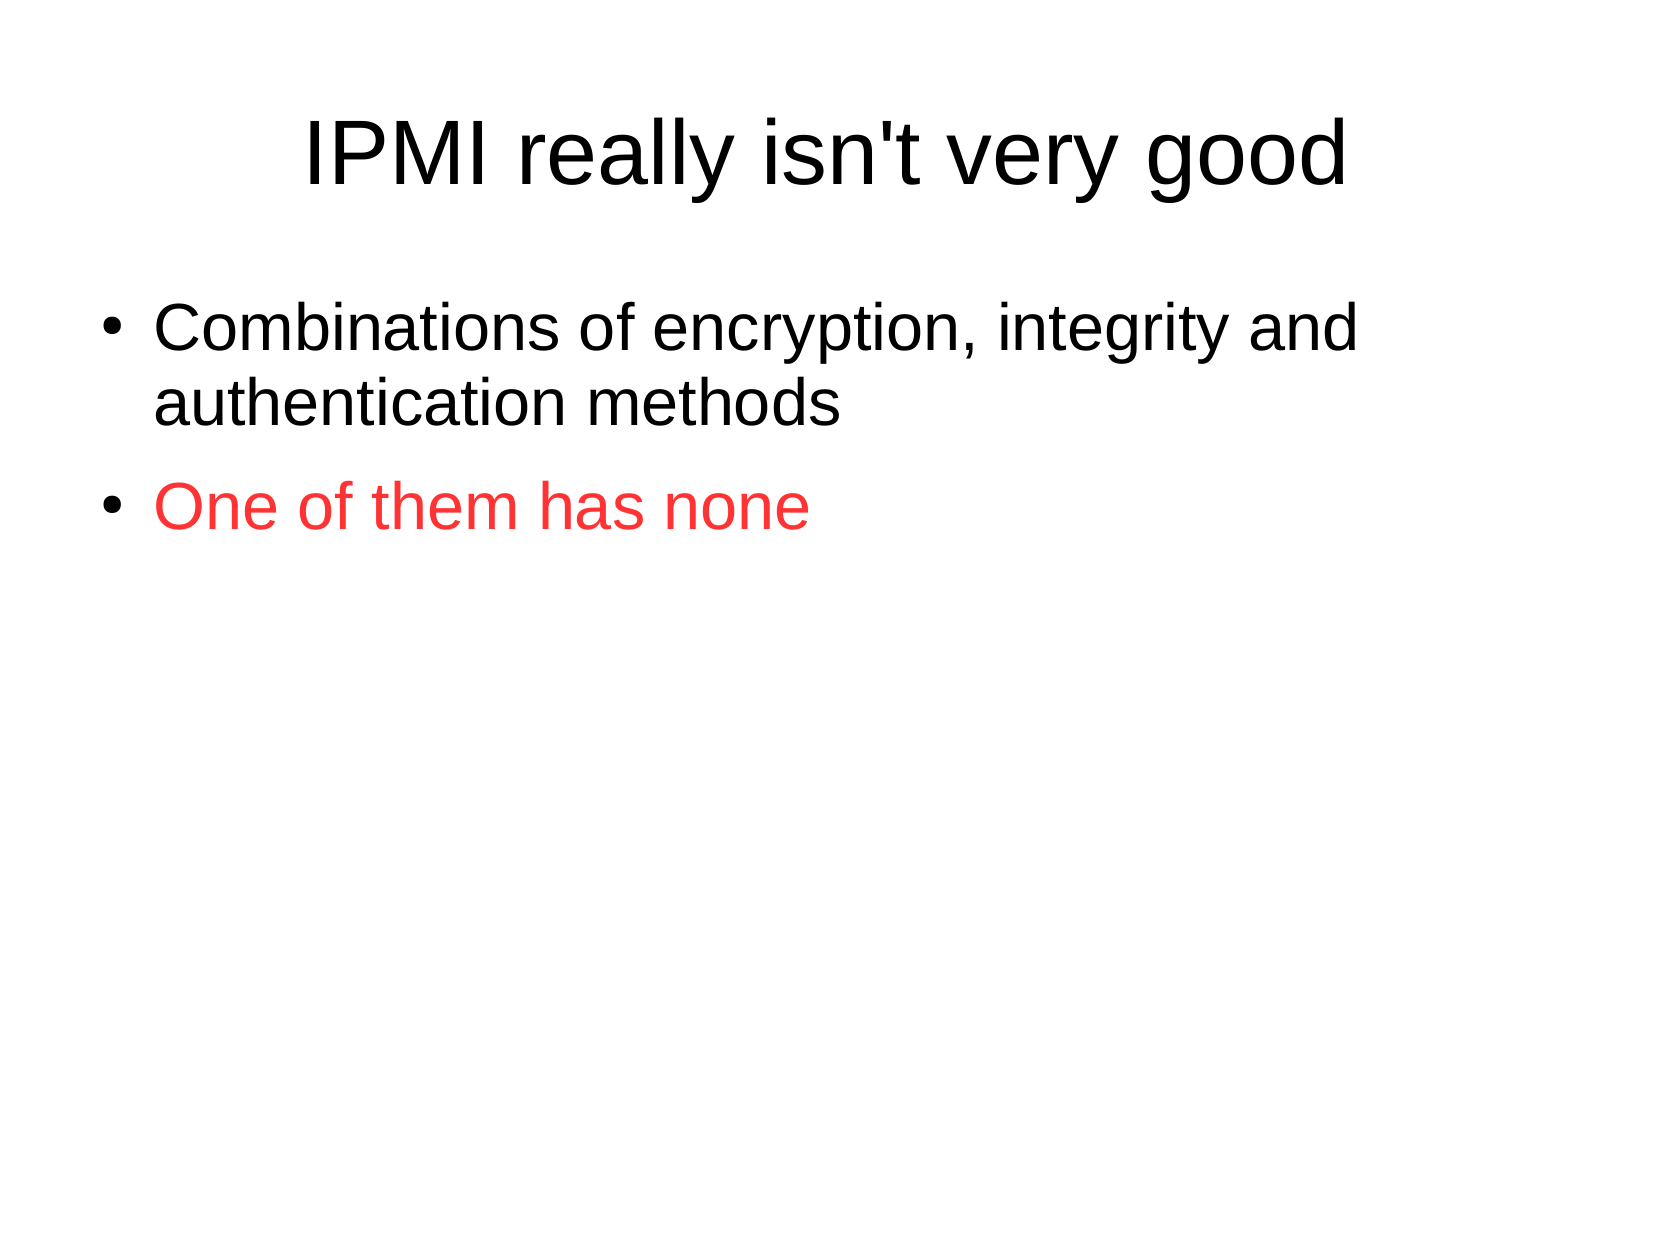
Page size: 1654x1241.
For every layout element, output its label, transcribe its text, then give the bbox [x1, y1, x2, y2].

title IPMI really isn't very good [82, 49, 1571, 257]
list Combinations of encryption, integrity and authentication methods One of them has none [82, 290, 1571, 1010]
